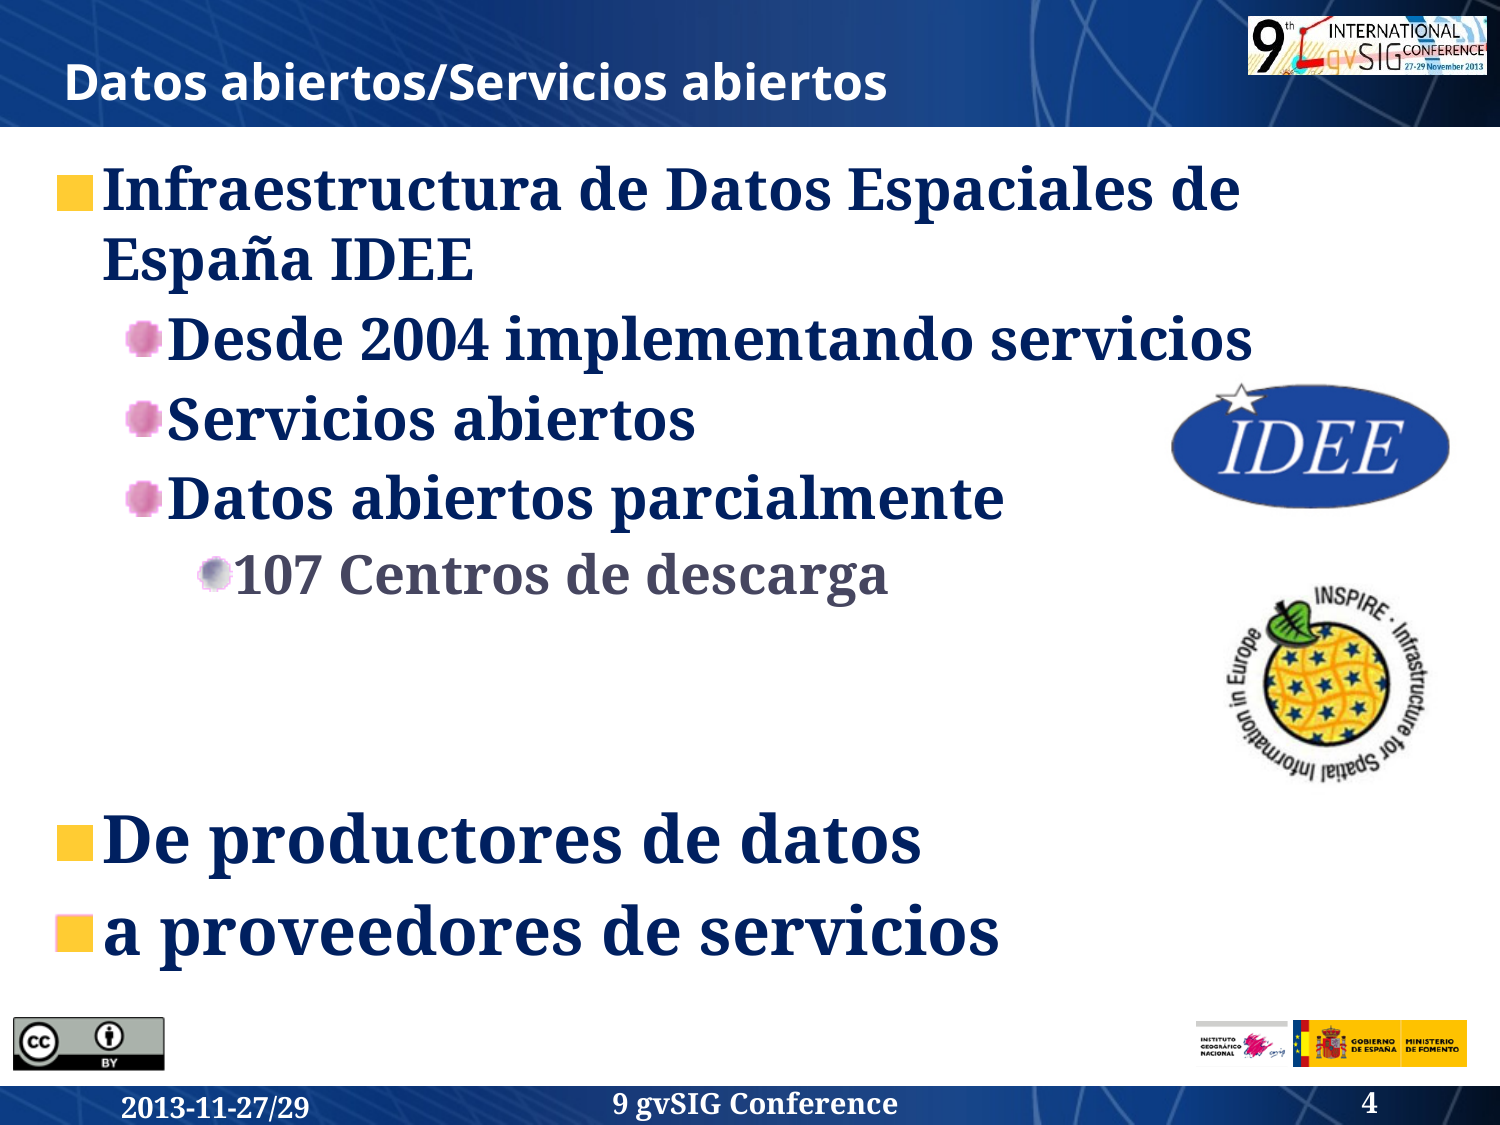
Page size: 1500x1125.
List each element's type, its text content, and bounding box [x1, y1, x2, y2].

picture [0, 1086, 1500, 1125]
picture [13, 1017, 166, 1072]
list Infraestructura de Datos Espaciales de España IDEE Desde 2004 implementando servicios Servicios abiertos Datos abiertos parcialmente 107 Centros de descarga De productores de datos a proveedores de servicios [31, 144, 1465, 1004]
picture [1156, 366, 1465, 524]
title Datos abiertos/Servicios abiertos [0, 43, 1275, 107]
picture [0, 0, 1500, 127]
picture [1211, 583, 1447, 795]
picture [1195, 1019, 1467, 1068]
